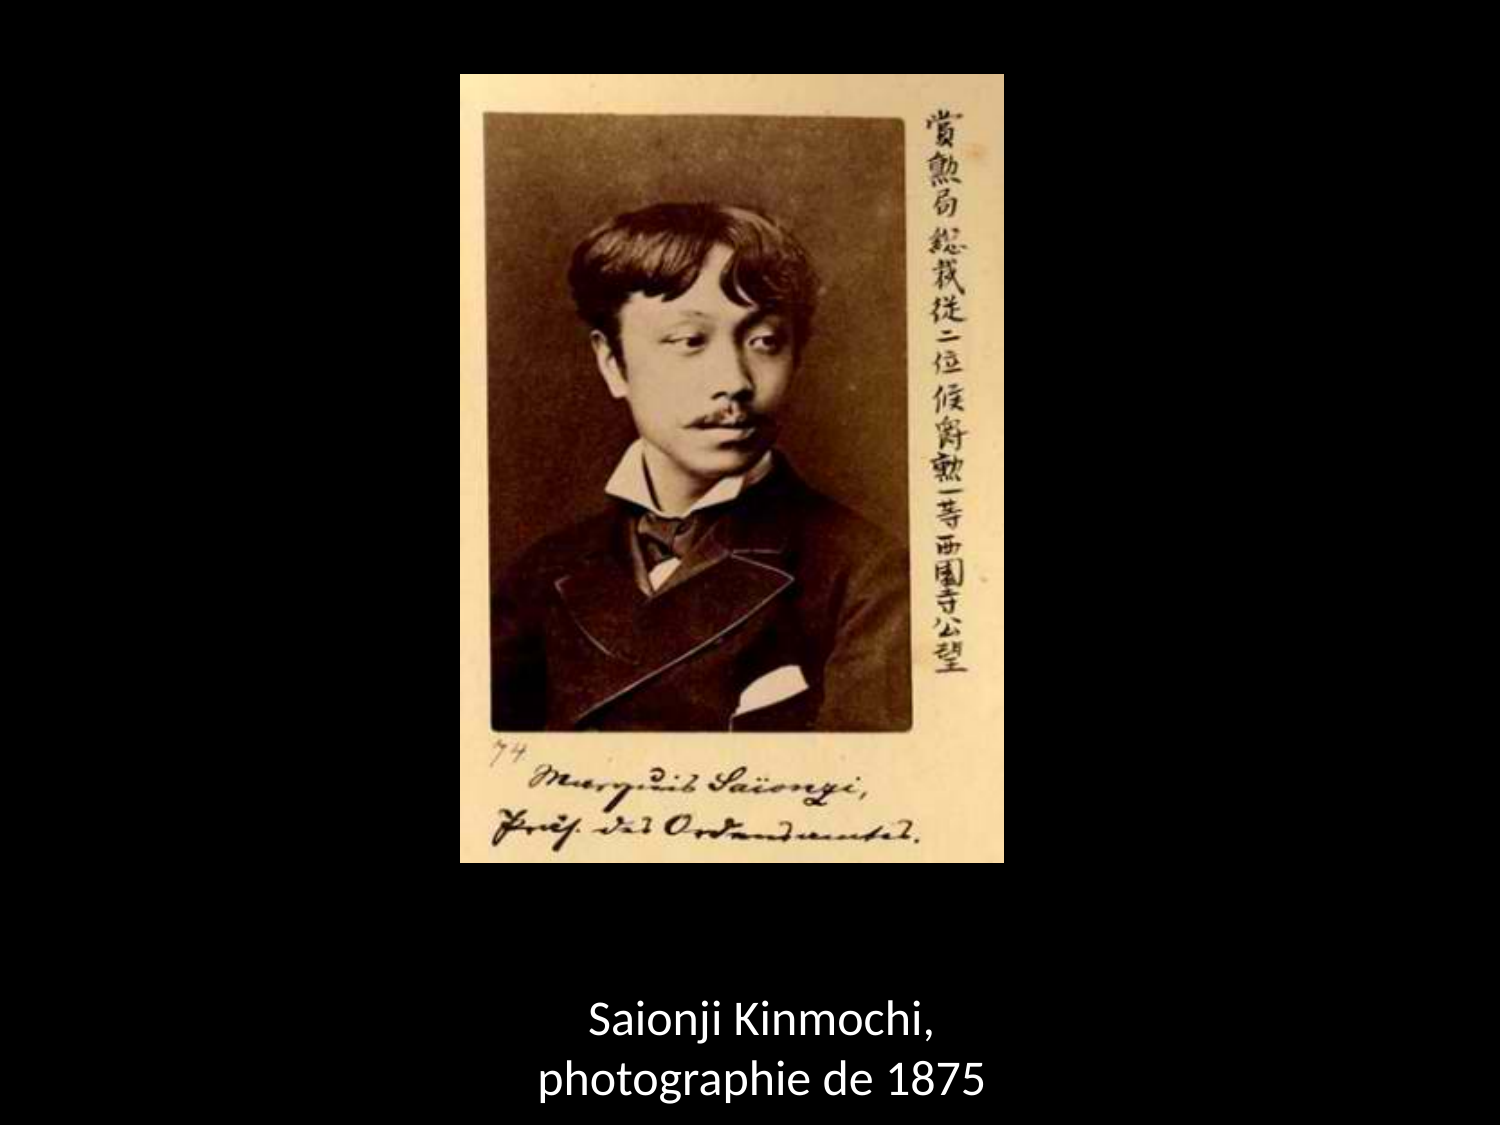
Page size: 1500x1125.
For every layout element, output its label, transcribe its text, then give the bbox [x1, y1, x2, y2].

picture [460, 74, 1004, 863]
title Saionji Kinmochi, photographie de 1875 [64, 999, 1459, 1092]
